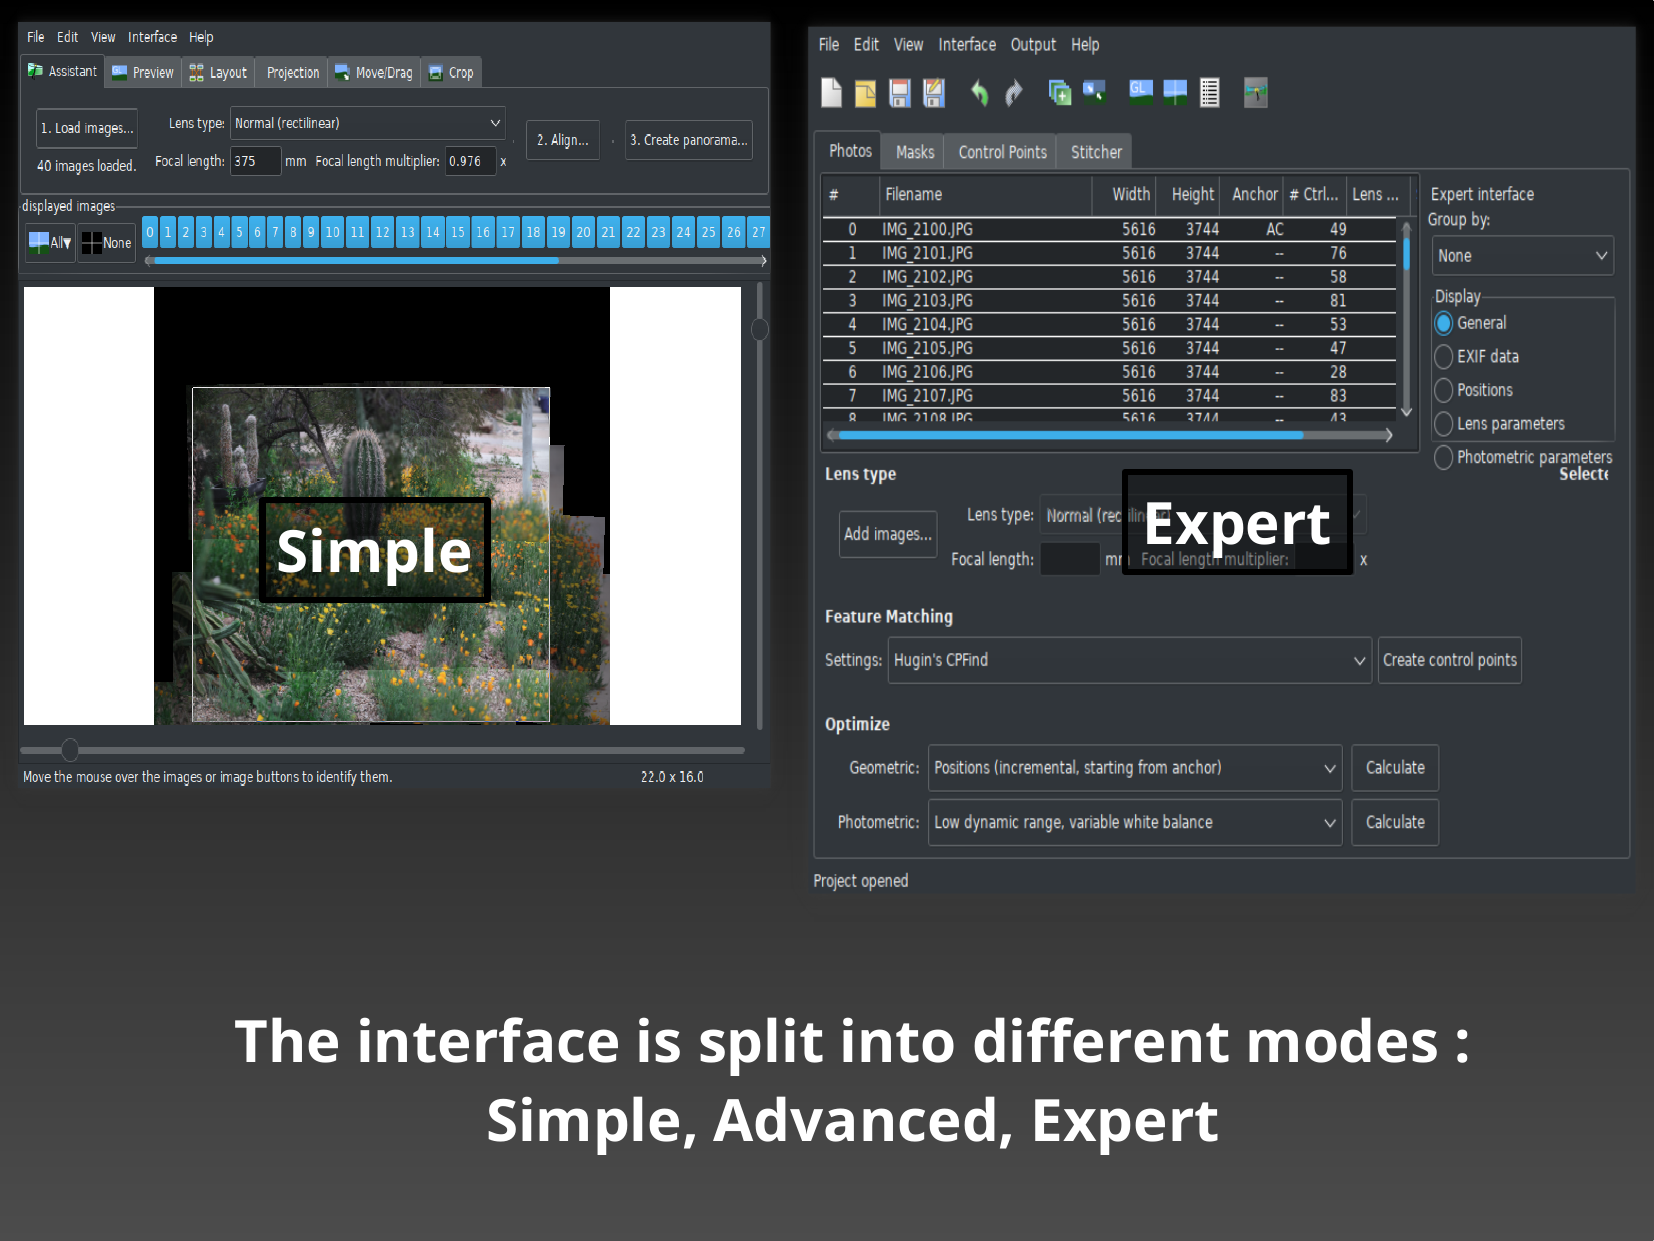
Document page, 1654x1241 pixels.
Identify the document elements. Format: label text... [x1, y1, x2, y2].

picture [0, 0, 1654, 922]
text_box Expert [1124, 471, 1350, 572]
text_box Simple [262, 499, 488, 600]
text_box The interface is split into different modes : Simple, Advanced, Expert [234, 999, 1420, 1156]
